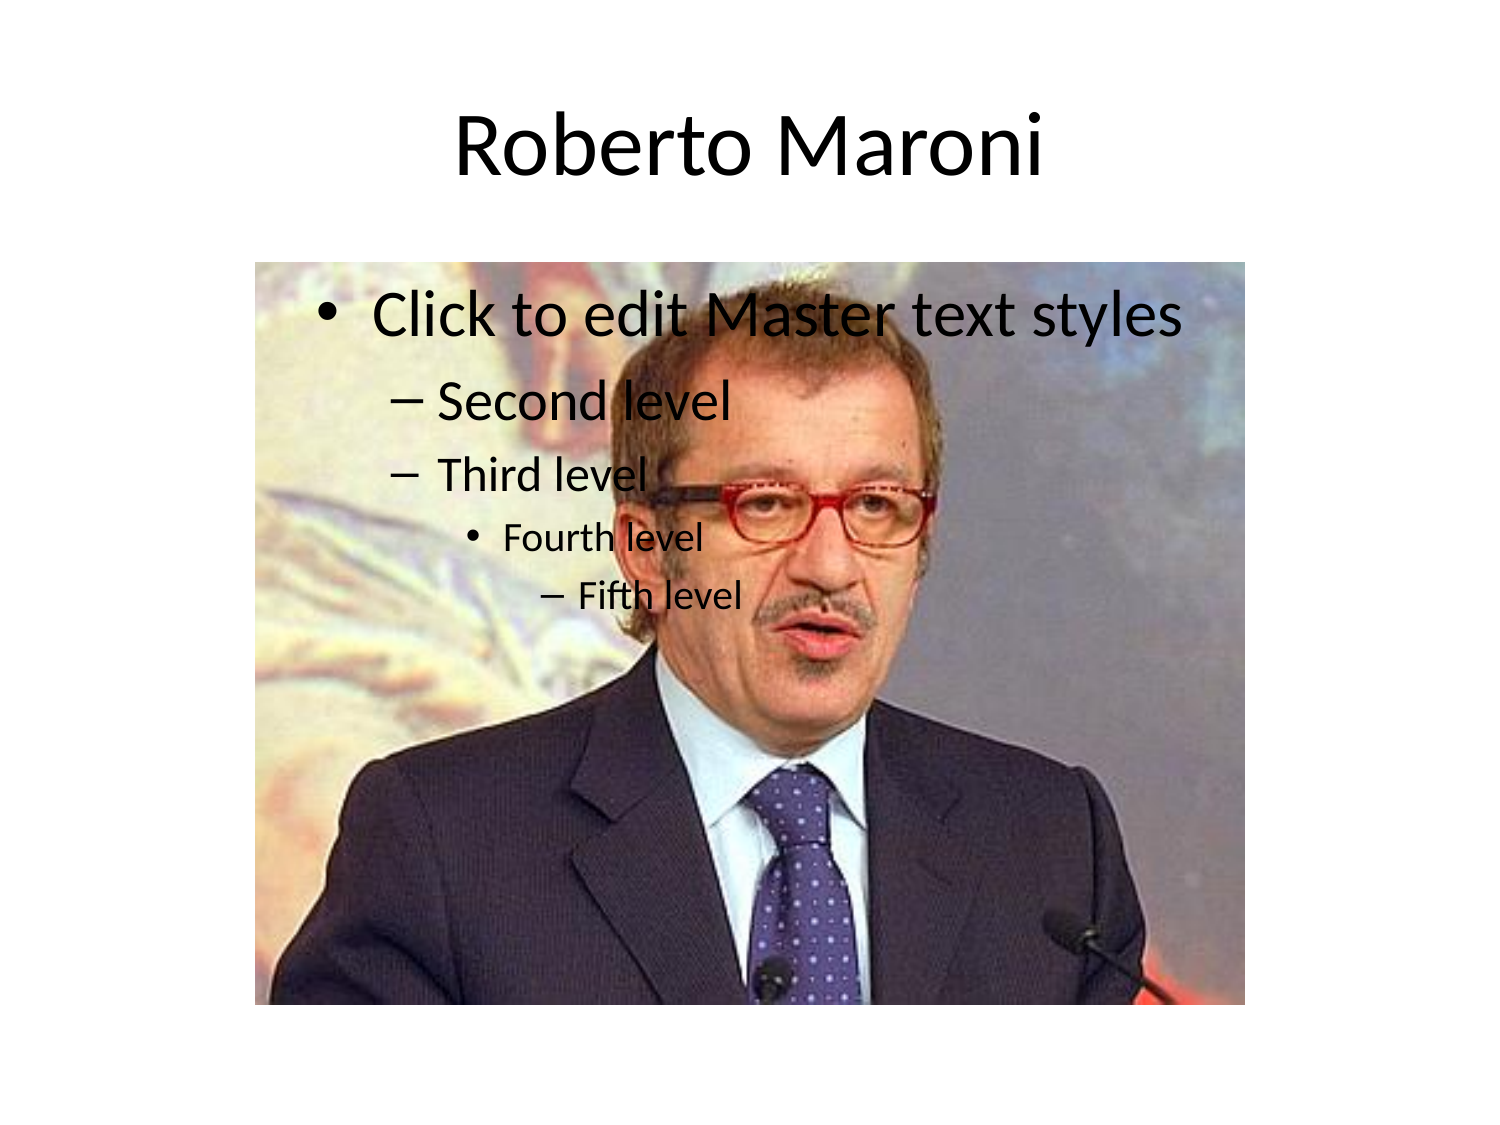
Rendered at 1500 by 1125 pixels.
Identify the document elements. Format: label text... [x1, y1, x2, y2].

title Roberto Maroni [75, 45, 1425, 233]
picture [75, 262, 1425, 1005]
